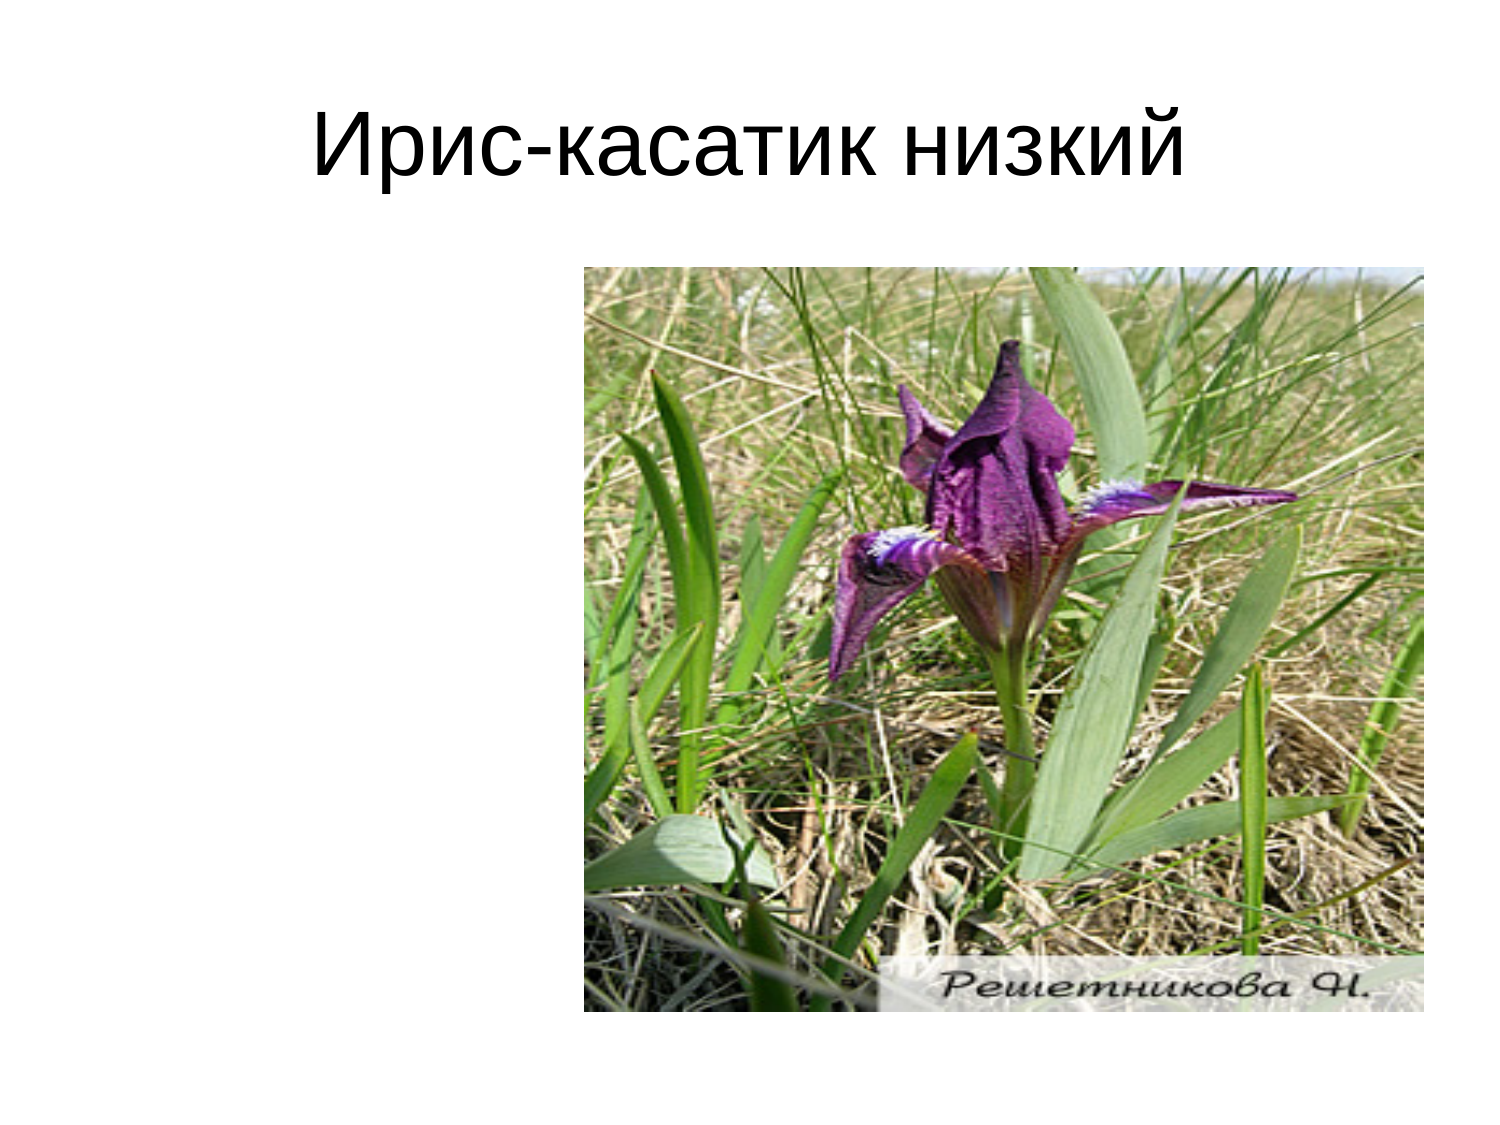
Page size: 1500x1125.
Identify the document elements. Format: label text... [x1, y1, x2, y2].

picture [584, 267, 1424, 1012]
title Ирис-касатик низкий [75, 45, 1426, 233]
